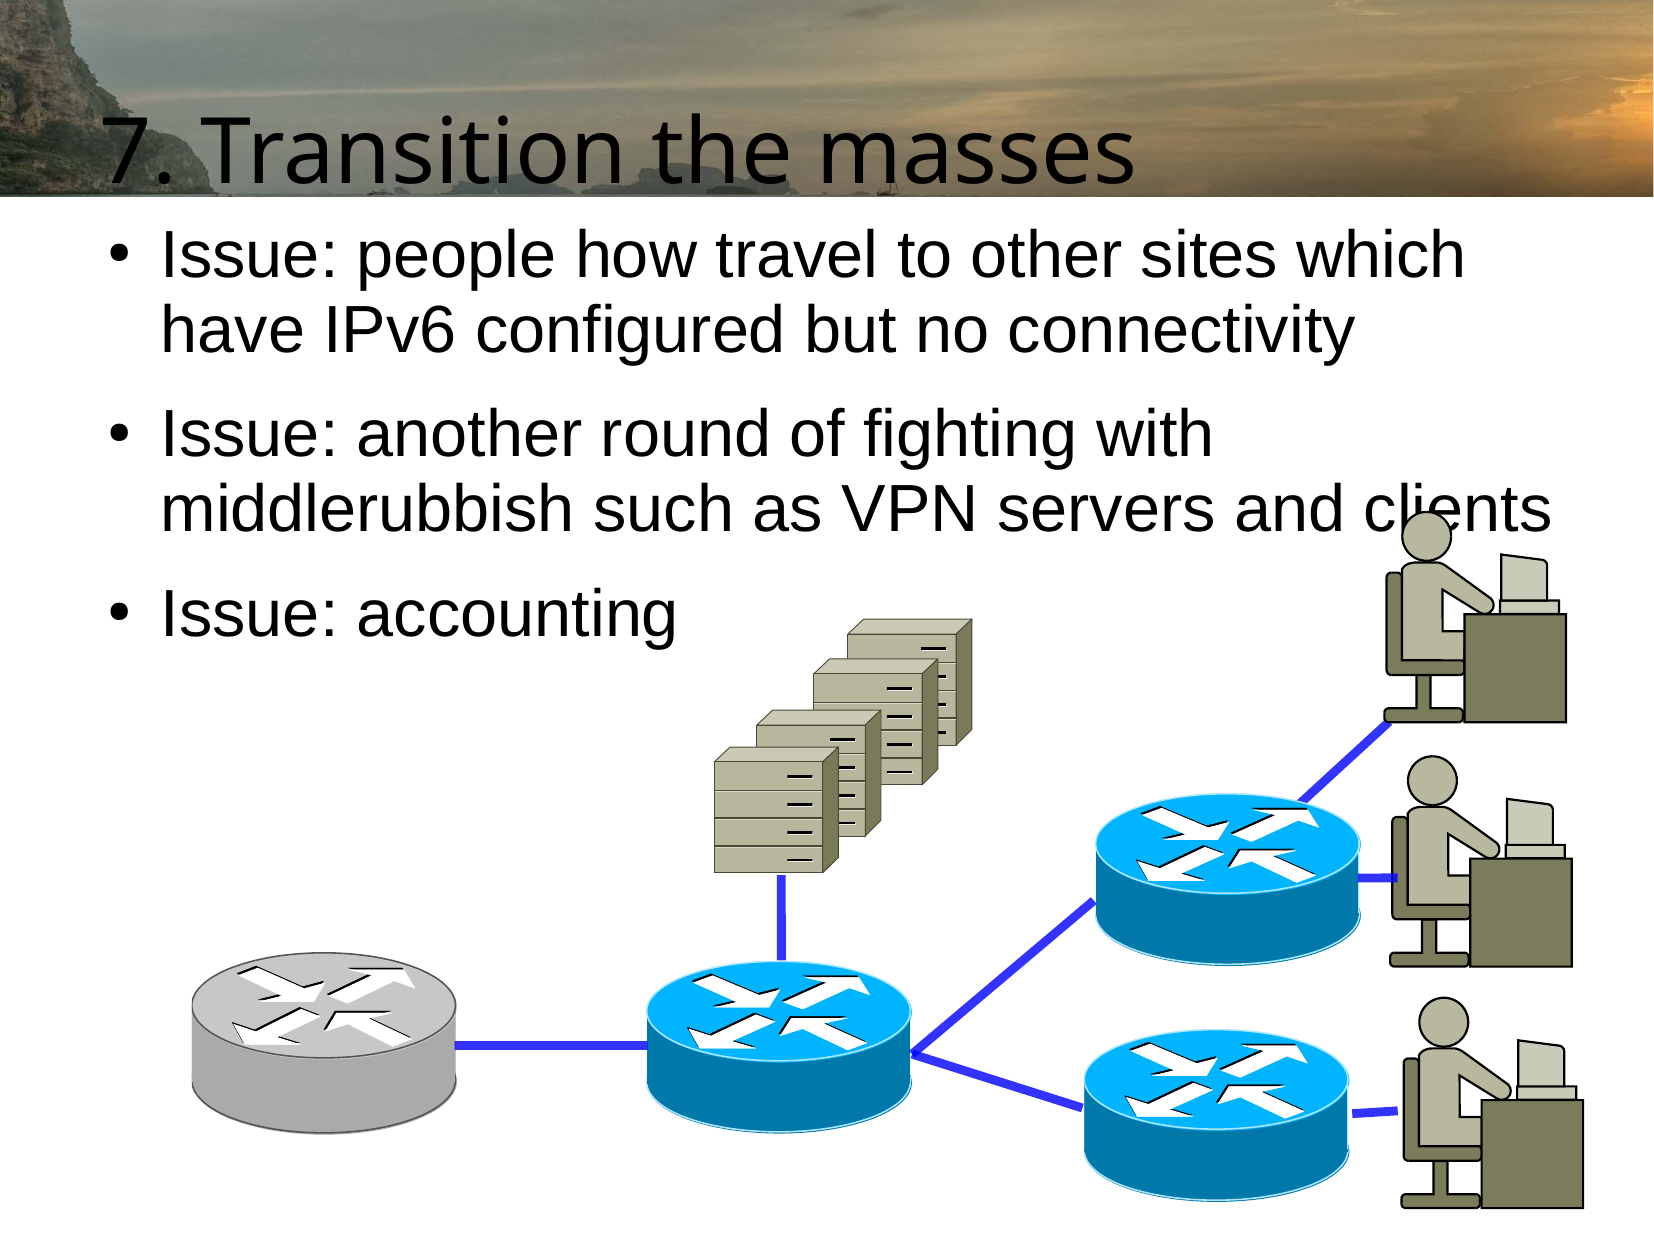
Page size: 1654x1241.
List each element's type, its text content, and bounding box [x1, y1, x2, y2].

picture [1230, 850, 1314, 882]
picture [784, 977, 868, 1008]
picture [0, 0, 1654, 197]
picture [1128, 1083, 1210, 1116]
picture [1084, 1153, 1188, 1202]
picture [646, 961, 912, 1048]
picture [1084, 1029, 1350, 1088]
picture [690, 1014, 773, 1048]
picture [694, 975, 778, 1007]
picture [1233, 809, 1317, 841]
picture [191, 952, 457, 1135]
picture [1357, 846, 1361, 873]
picture [1095, 917, 1214, 967]
picture [1095, 793, 1361, 851]
picture [1245, 1157, 1350, 1202]
picture [646, 1085, 755, 1134]
picture [1389, 755, 1573, 968]
picture [1222, 1045, 1305, 1077]
picture [1132, 1043, 1216, 1075]
picture [1243, 917, 1361, 967]
picture [1346, 1086, 1350, 1154]
picture [1219, 1086, 1302, 1118]
title 7. Transition the masses [100, 92, 1571, 203]
picture [781, 1017, 864, 1049]
picture [1383, 510, 1568, 724]
picture [1139, 847, 1222, 880]
picture [1400, 996, 1585, 1210]
picture [804, 1090, 912, 1134]
list Issue: people how travel to other sites which have IPv6 configured but no connectivity Issue: another round of fighting with middlerubbish such as VPN servers and clients Issue: accounting [89, 217, 1578, 1241]
picture [1143, 808, 1227, 839]
picture [713, 709, 883, 875]
